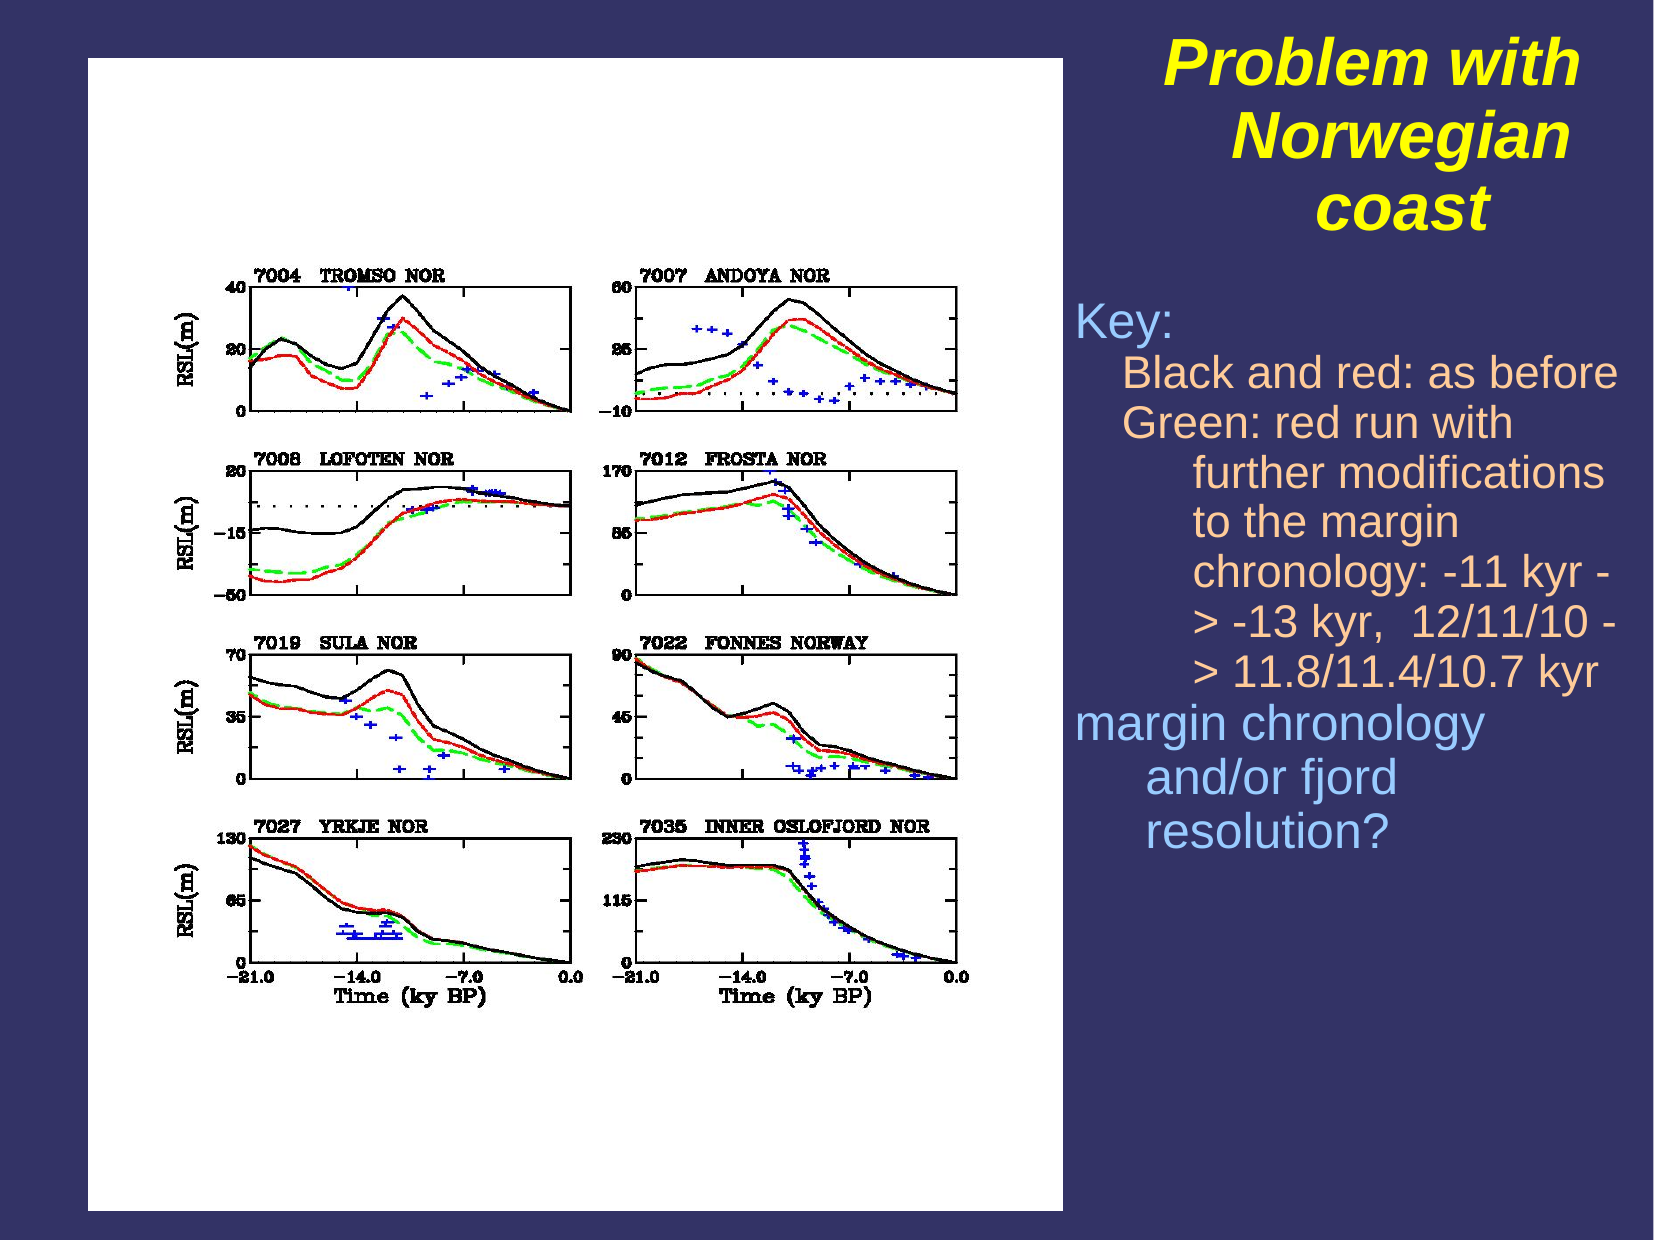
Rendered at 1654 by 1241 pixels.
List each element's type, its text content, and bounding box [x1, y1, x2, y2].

picture [88, 58, 1063, 1211]
title Problem with Norwegian coast [1122, 26, 1625, 247]
list Key: Black and red: as before Green: red run with further modifications to the margin chronology: -11 kyr -> -13 kyr, 12/11/10 -> 11.8/11.4/10.7 kyr margin chronology and/or fjord resolution? [1063, 295, 1625, 1063]
